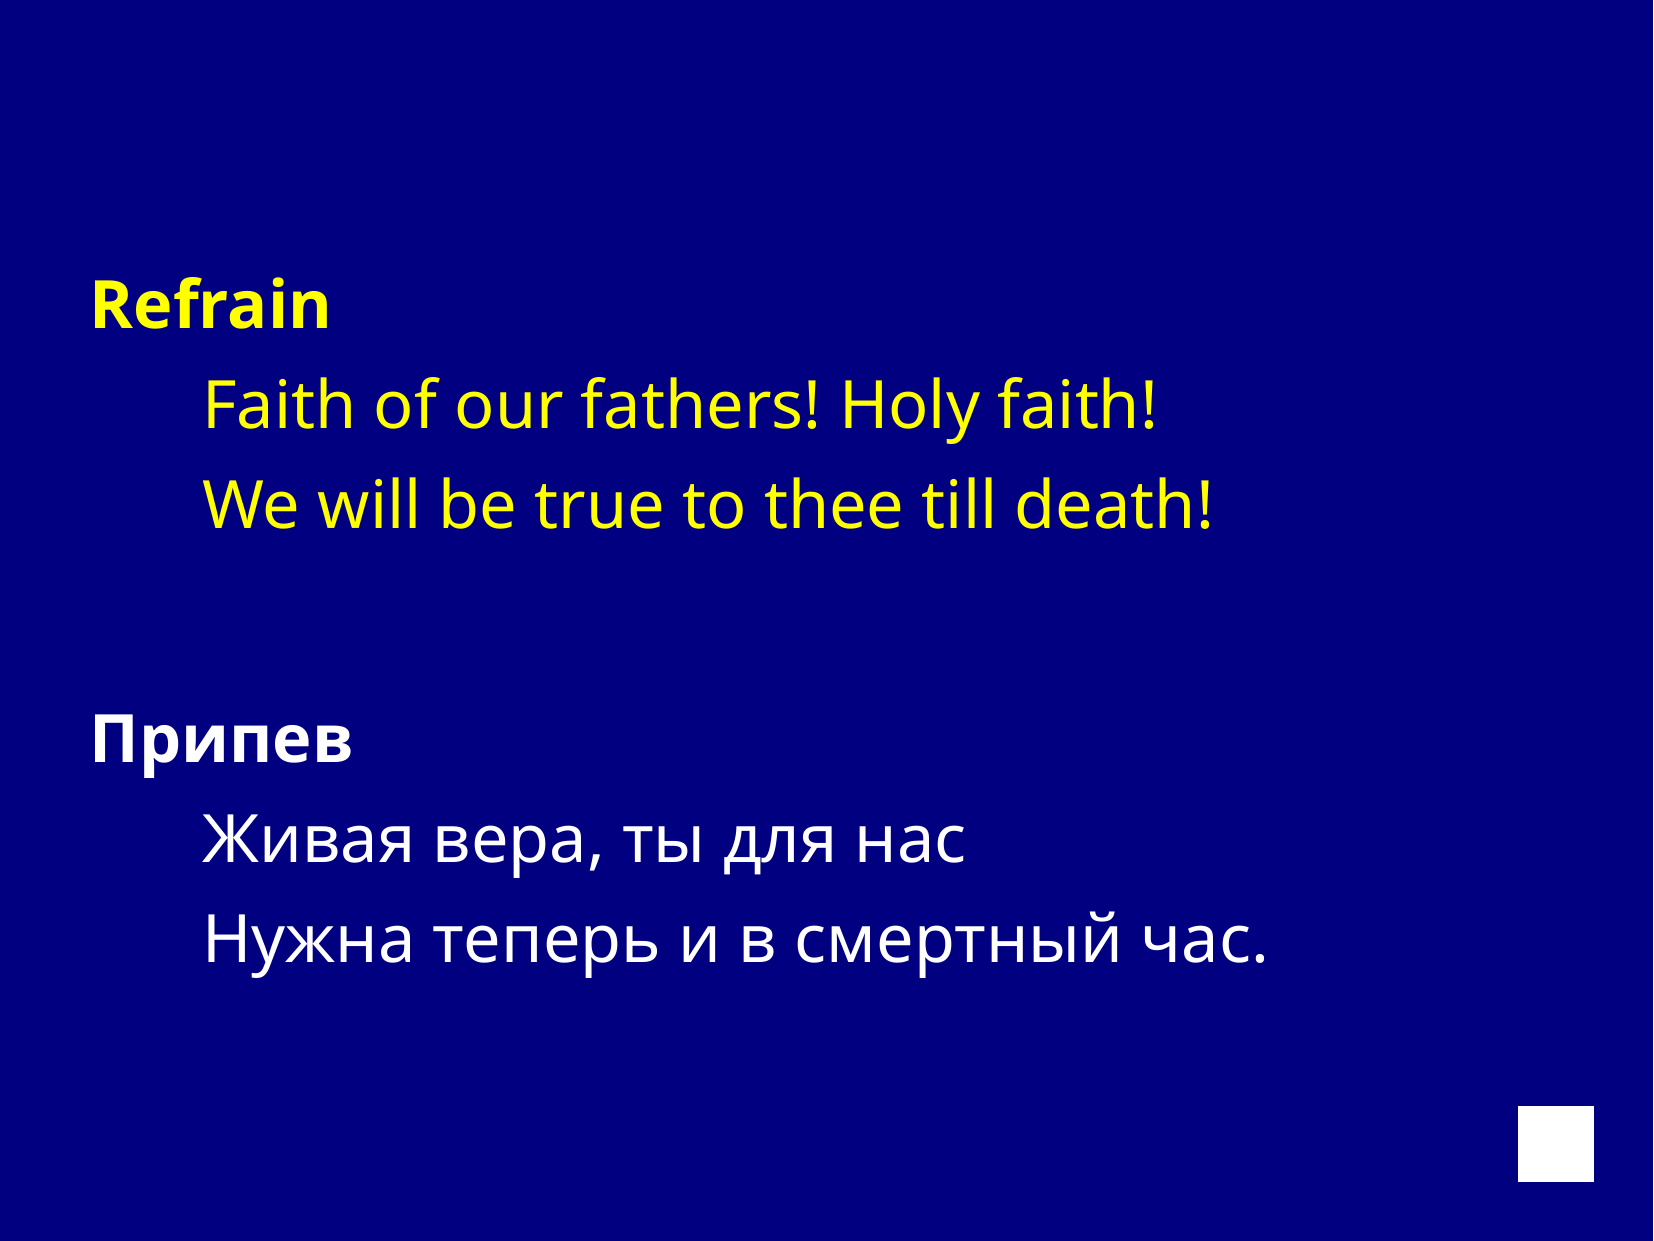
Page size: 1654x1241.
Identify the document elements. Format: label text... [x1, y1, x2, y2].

text_box Refrain Faith of our fathers! Holy faith! We will be true to thee till death! [75, 150, 1576, 638]
text_box [1518, 1106, 1594, 1182]
text_box Припев Живая вера, ты для нас Нужна теперь и в смертный час. [75, 675, 1576, 1163]
